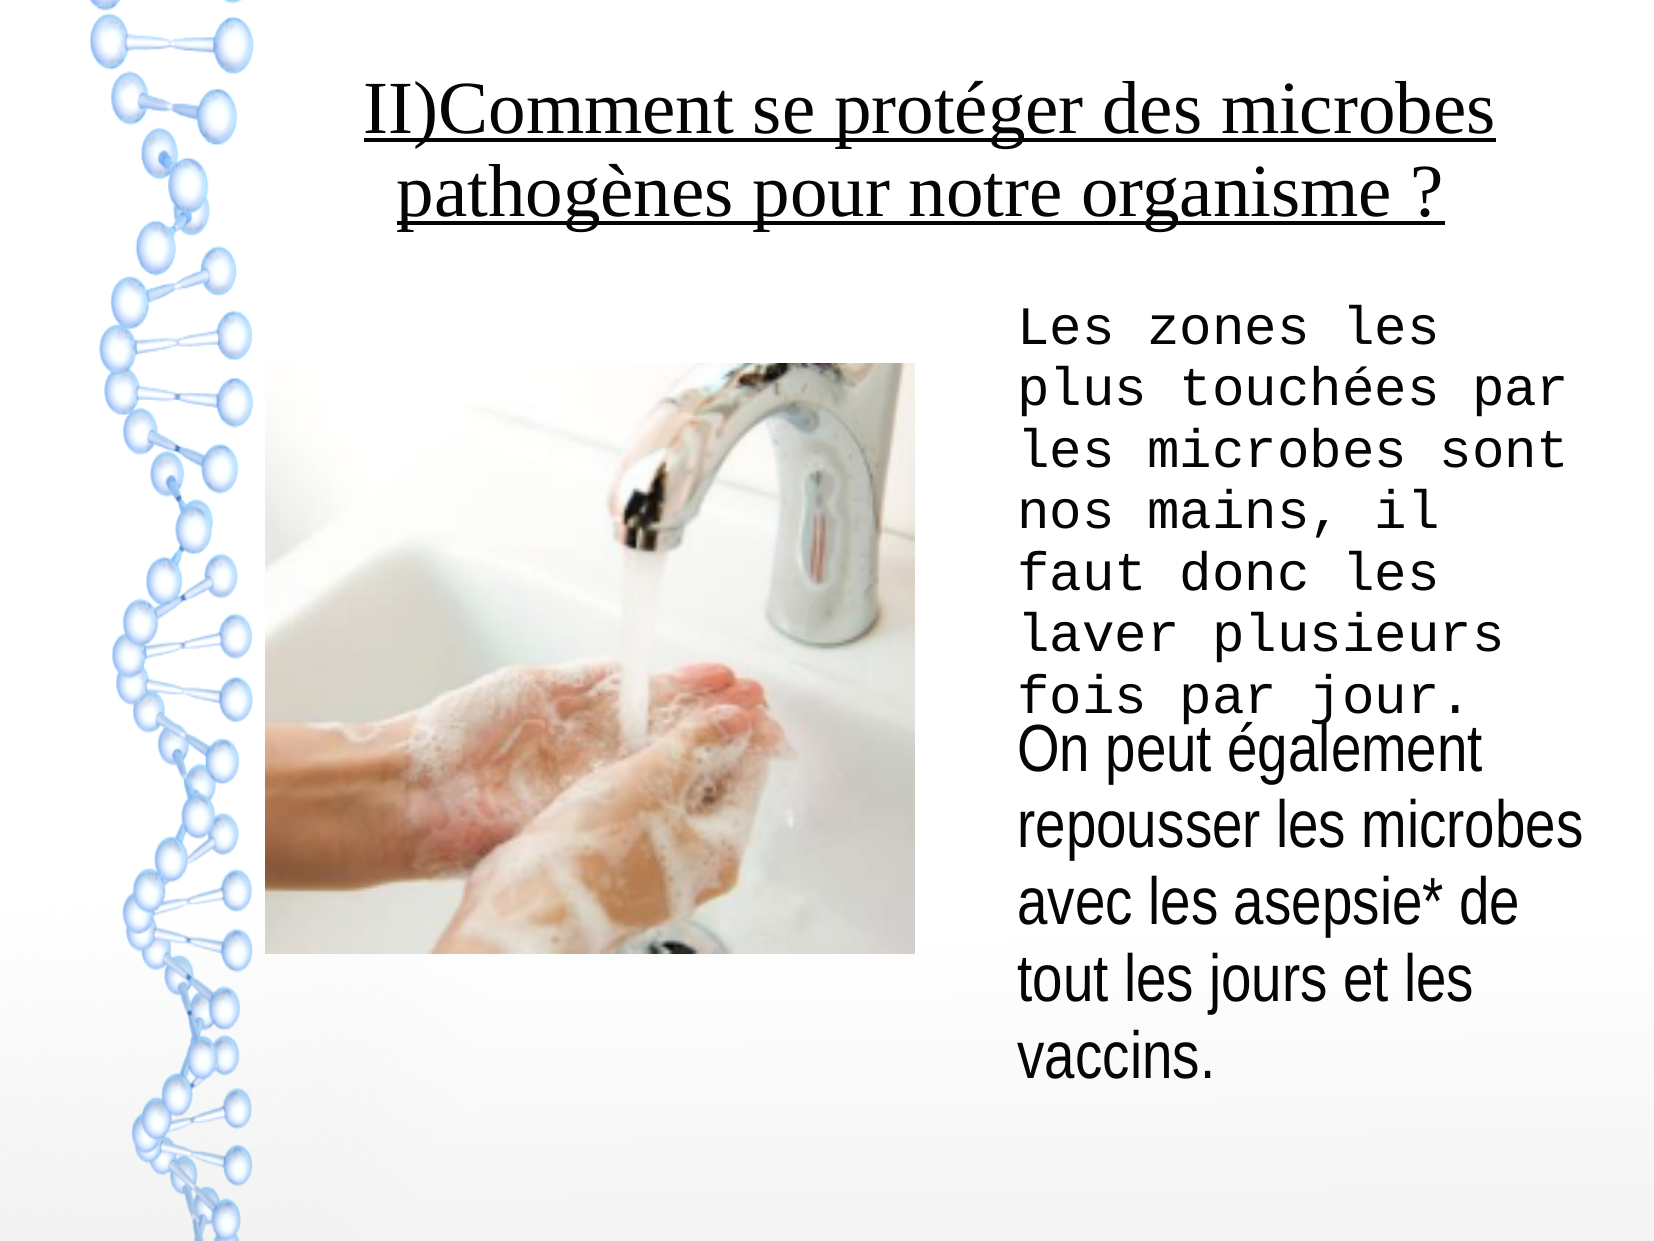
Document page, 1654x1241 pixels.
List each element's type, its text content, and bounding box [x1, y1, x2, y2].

title II)Comment se protéger des microbes pathogènes pour notre organisme ? [265, 47, 1595, 252]
list On peut également repousser les microbes avec les asepsie* de tout les jours et les vaccins. [946, 708, 1595, 1052]
list Les zones les plus touchées par les microbes sont nos mains, il faut donc les laver plusieurs fois par jour. [946, 299, 1595, 643]
picture [0, 0, 1654, 1241]
